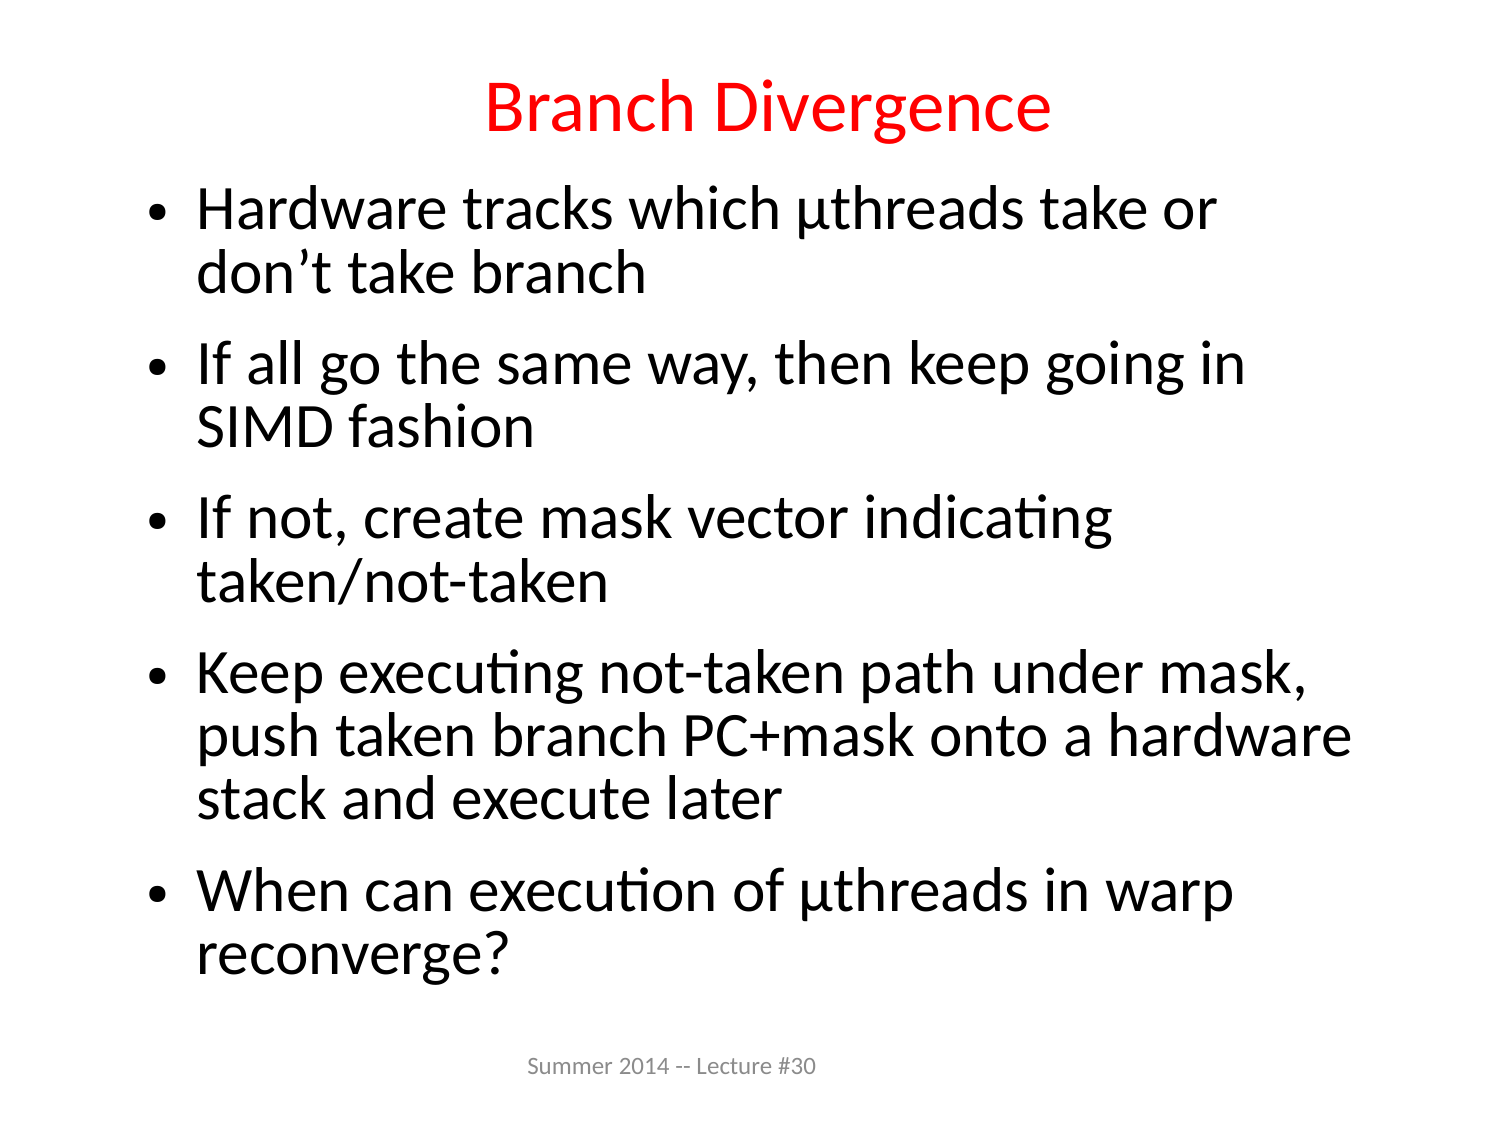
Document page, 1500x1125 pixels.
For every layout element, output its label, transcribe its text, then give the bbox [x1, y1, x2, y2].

title Branch Divergence [75, 37, 1463, 188]
list Hardware tracks which µthreads take or don’t take branch If all go the same way, then keep going in SIMD fashion If not, create mask vector indicating taken/not-taken Keep executing not-taken path under mask, push taken branch PC+mask onto a hardware stack and execute later When can execution of µthreads in warp reconverge? [114, 174, 1375, 1005]
